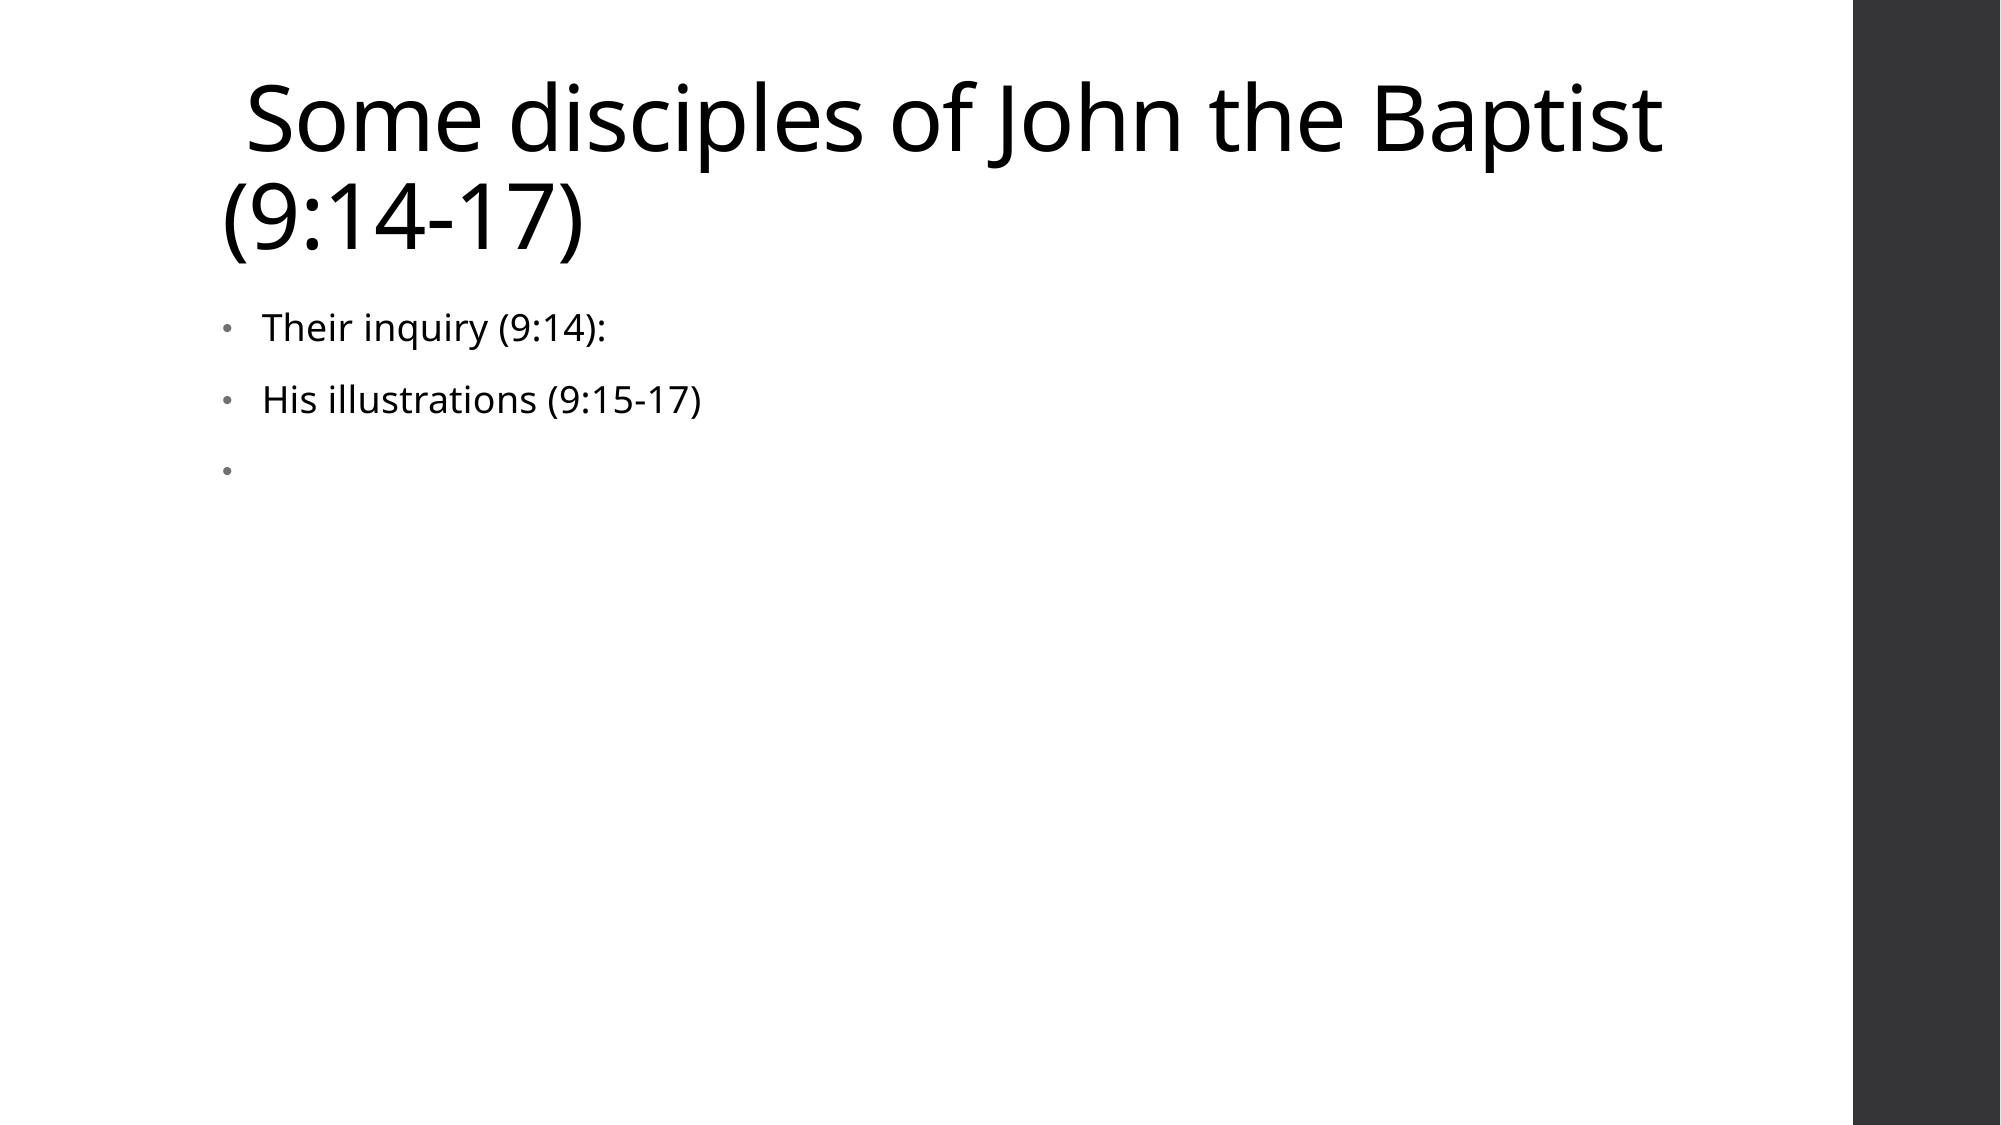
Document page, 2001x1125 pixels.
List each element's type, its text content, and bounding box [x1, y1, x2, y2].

title Some disciples of John the Baptist (9:14-17) [206, 60, 1797, 278]
list Their inquiry (9:14): His illustrations (9:15-17) [206, 299, 1617, 1014]
